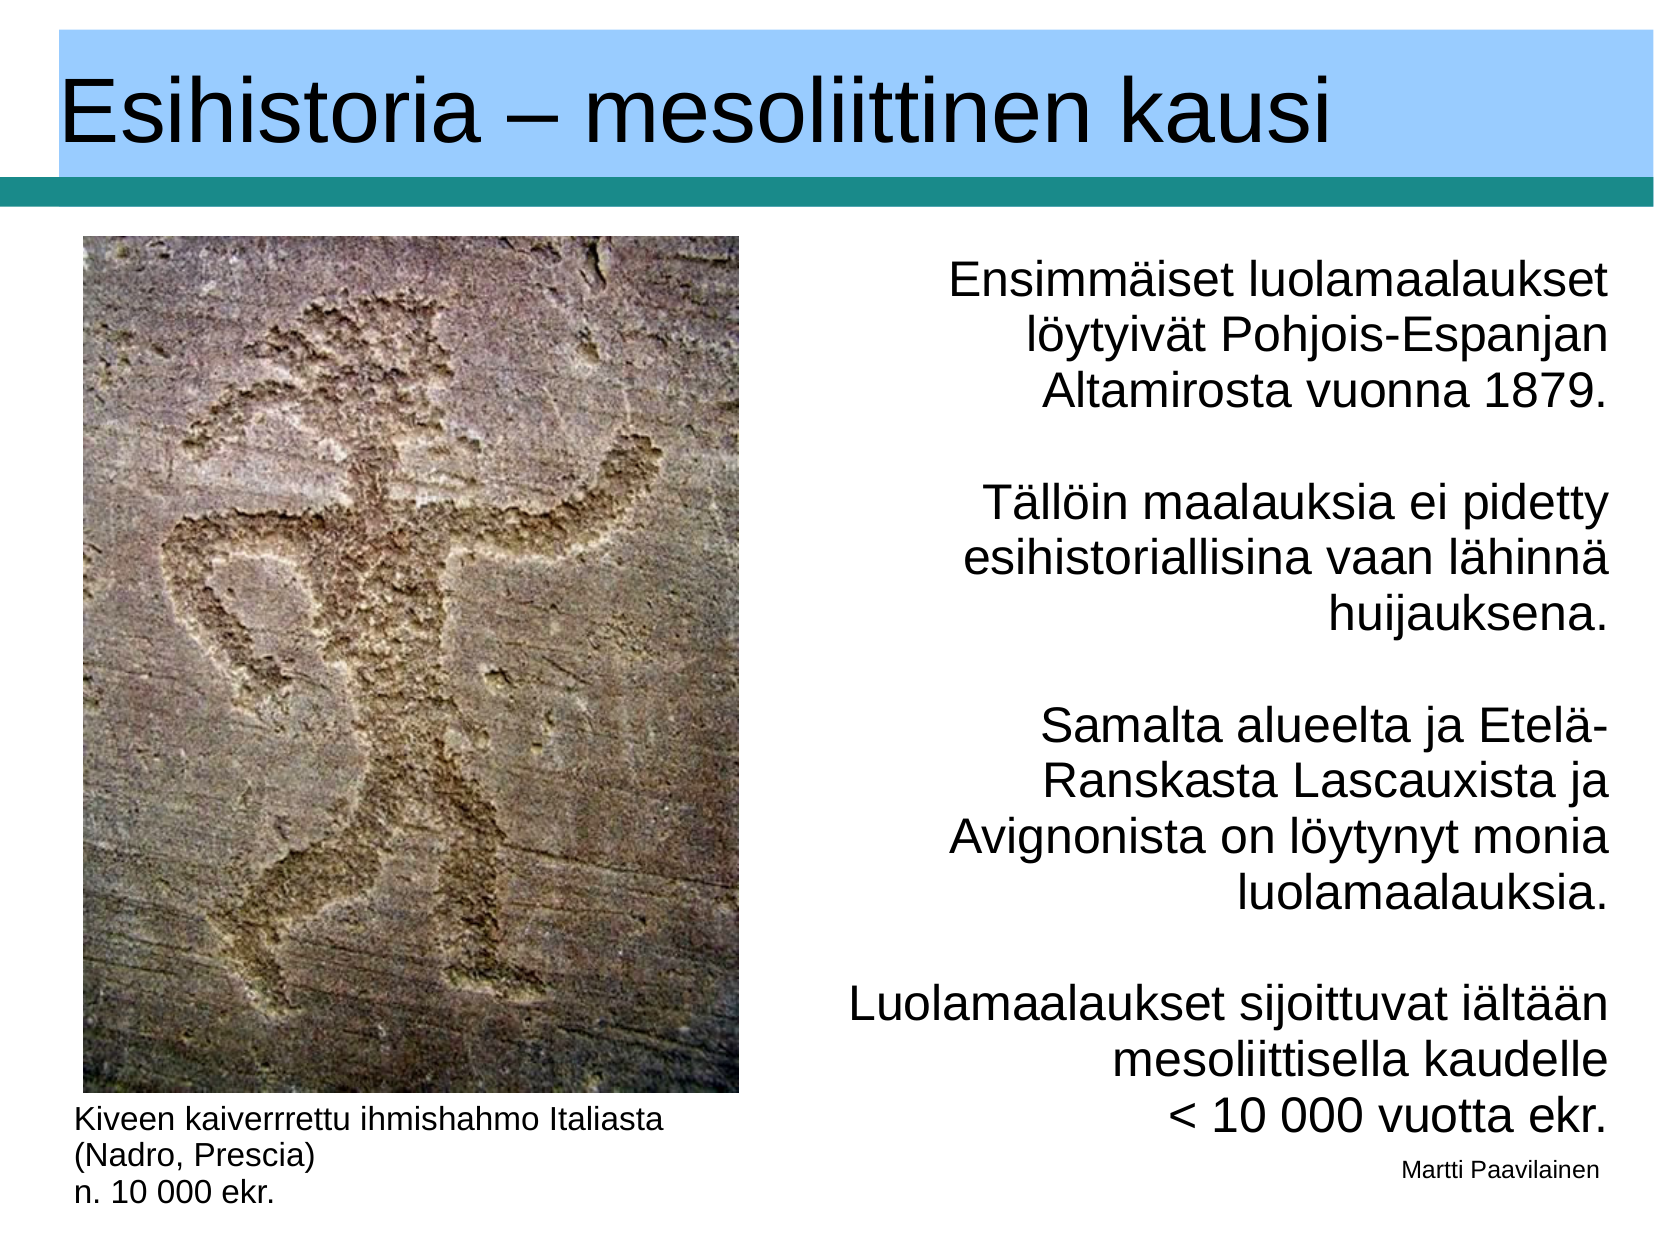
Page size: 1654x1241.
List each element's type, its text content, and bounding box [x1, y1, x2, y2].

title Esihistoria – mesoliittinen kausi [59, 14, 1654, 177]
picture [83, 236, 739, 1092]
text_box [0, 177, 1654, 207]
text_box Ensimmäiset luolamaalaukset löytyivät Pohjois-Espanjan Altamirosta vuonna 1879. Tällöin maalauksia ei pidetty esihistoriallisina vaan lähinnä huijauksena. Samalta alueelta ja Etelä-Ranskasta Lascauxista ja Avignonista on löytynyt monia luolamaalauksia. Luolamaalaukset sijoittuvat iältään mesoliittisella kaudelle < 10 000 vuotta ekr. [826, 243, 1625, 1241]
text_box Kiveen kaiverrrettu ihmishahmo Italiasta (Nadro, Prescia) n. 10 000 ekr. [59, 1092, 945, 1220]
